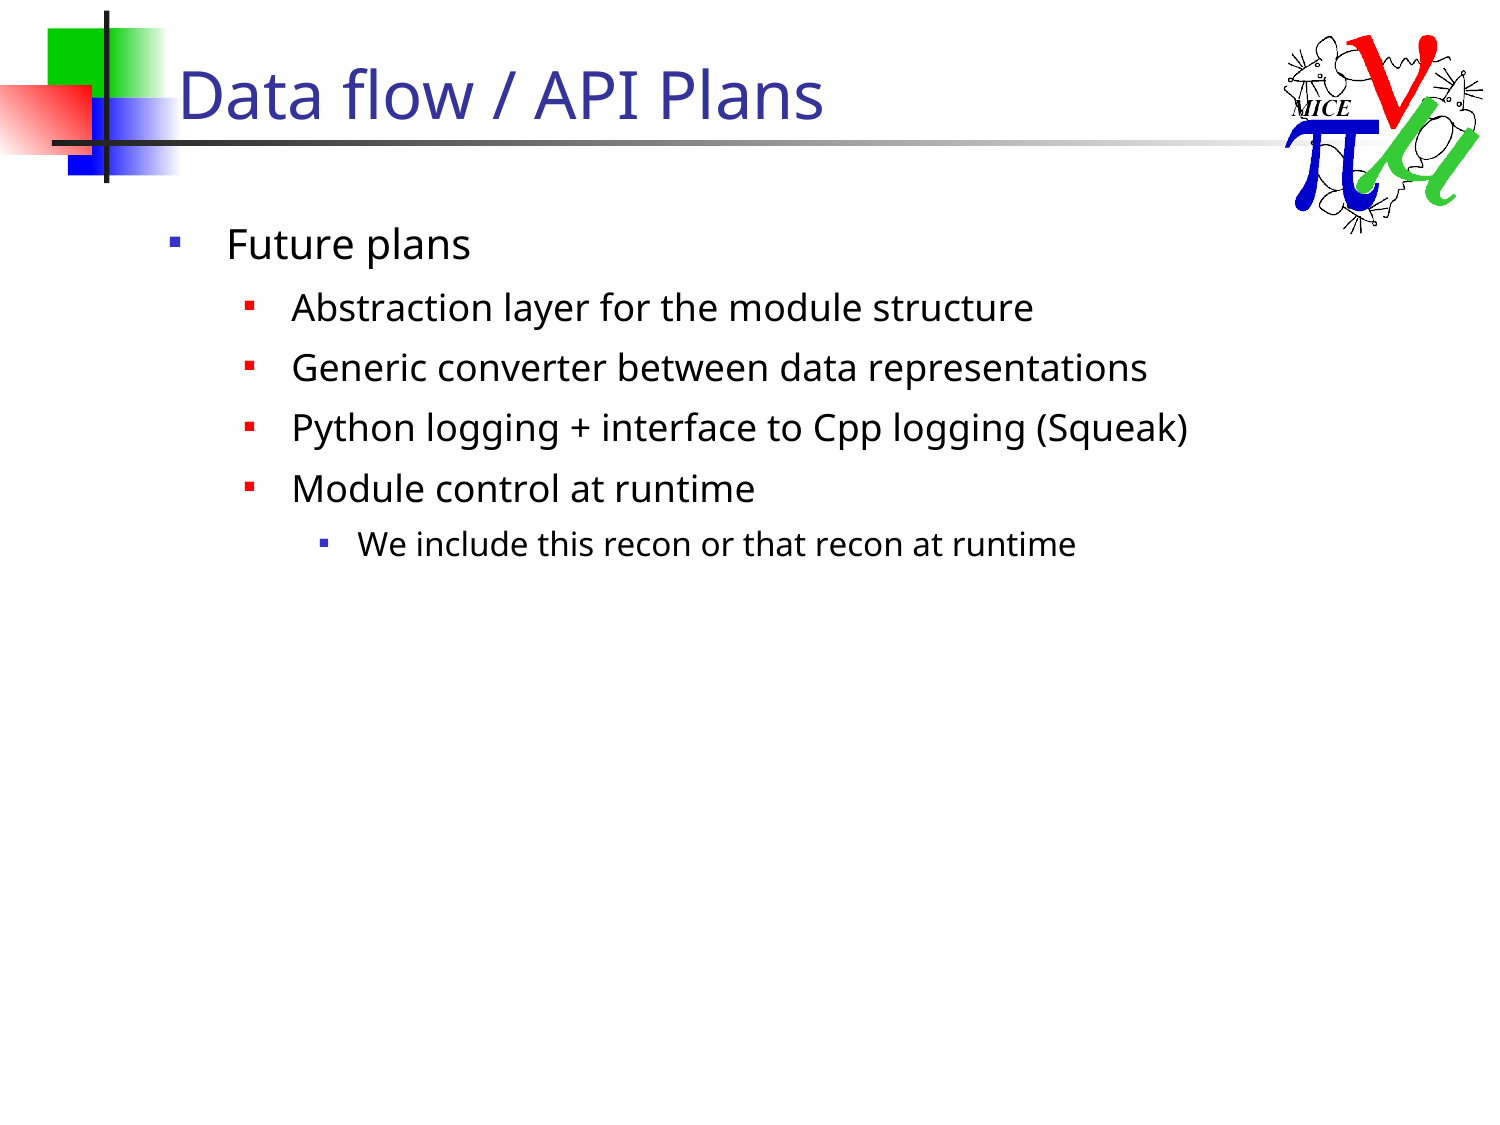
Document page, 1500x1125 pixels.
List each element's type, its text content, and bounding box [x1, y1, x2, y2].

list Future plans Abstraction layer for the module structure Generic converter between data representations Python logging + interface to Cpp logging (Squeak) Module control at runtime We include this recon or that recon at runtime [154, 207, 1353, 520]
picture [1264, 5, 1500, 251]
title Data flow / API Plans [162, 0, 1441, 188]
